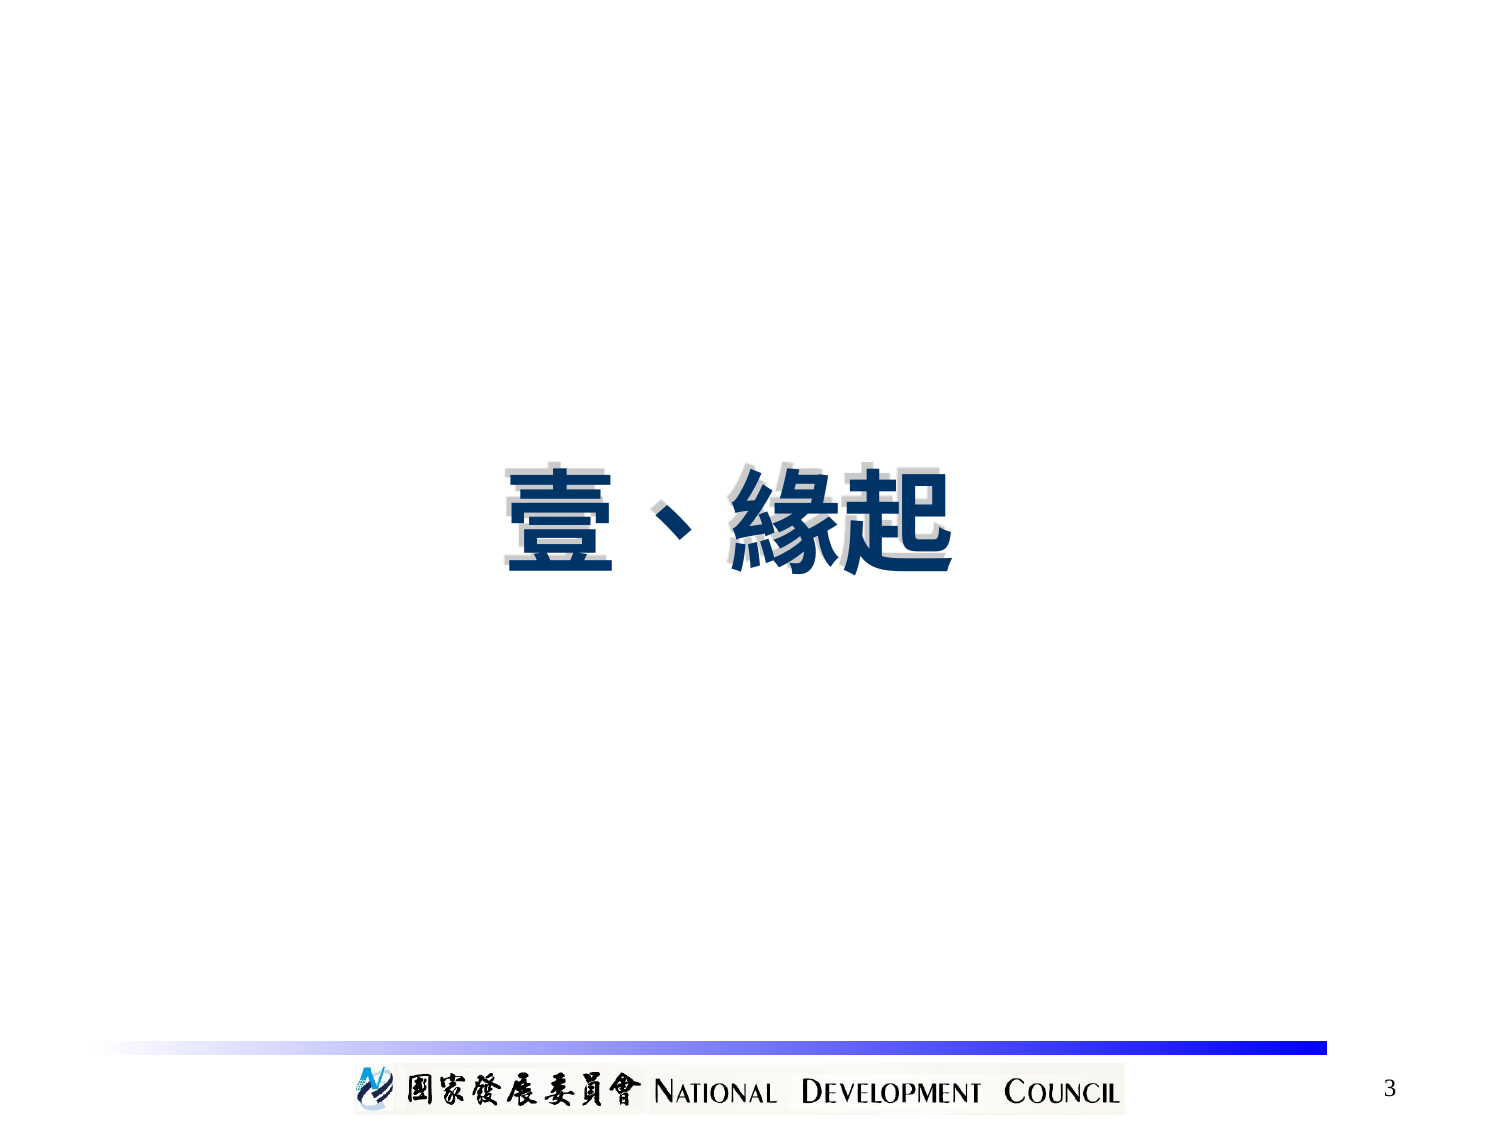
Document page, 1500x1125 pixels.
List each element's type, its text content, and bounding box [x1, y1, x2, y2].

text_box [1368, 1063, 1485, 1100]
text_box 壹、緣起 [490, 444, 970, 594]
